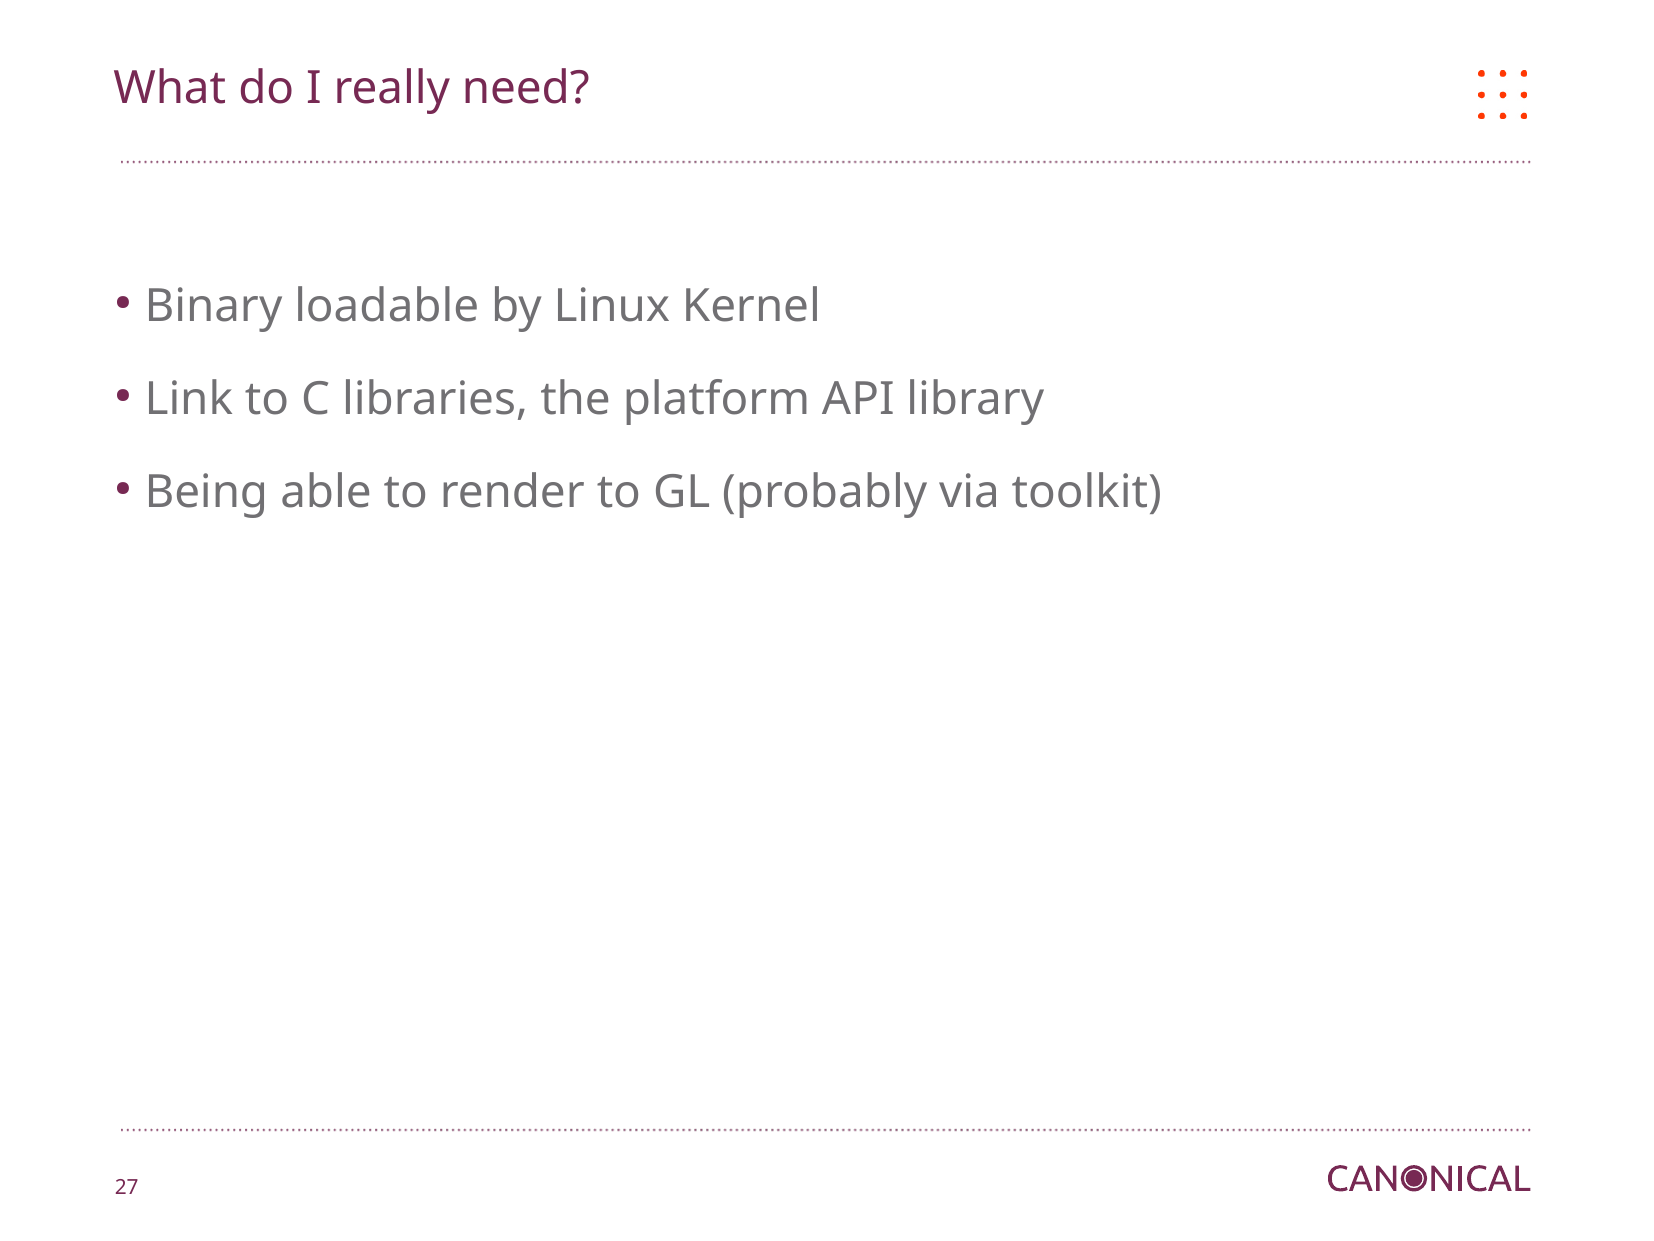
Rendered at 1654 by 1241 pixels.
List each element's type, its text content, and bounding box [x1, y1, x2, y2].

title What do I really need? [113, 64, 1382, 107]
picture [111, 1127, 1533, 1134]
picture [111, 159, 1533, 166]
list Binary loadable by Linux Kernel Link to C libraries, the platform API library Being able to render to GL (probably via toolkit) [115, 256, 1540, 977]
picture [1478, 70, 1527, 119]
